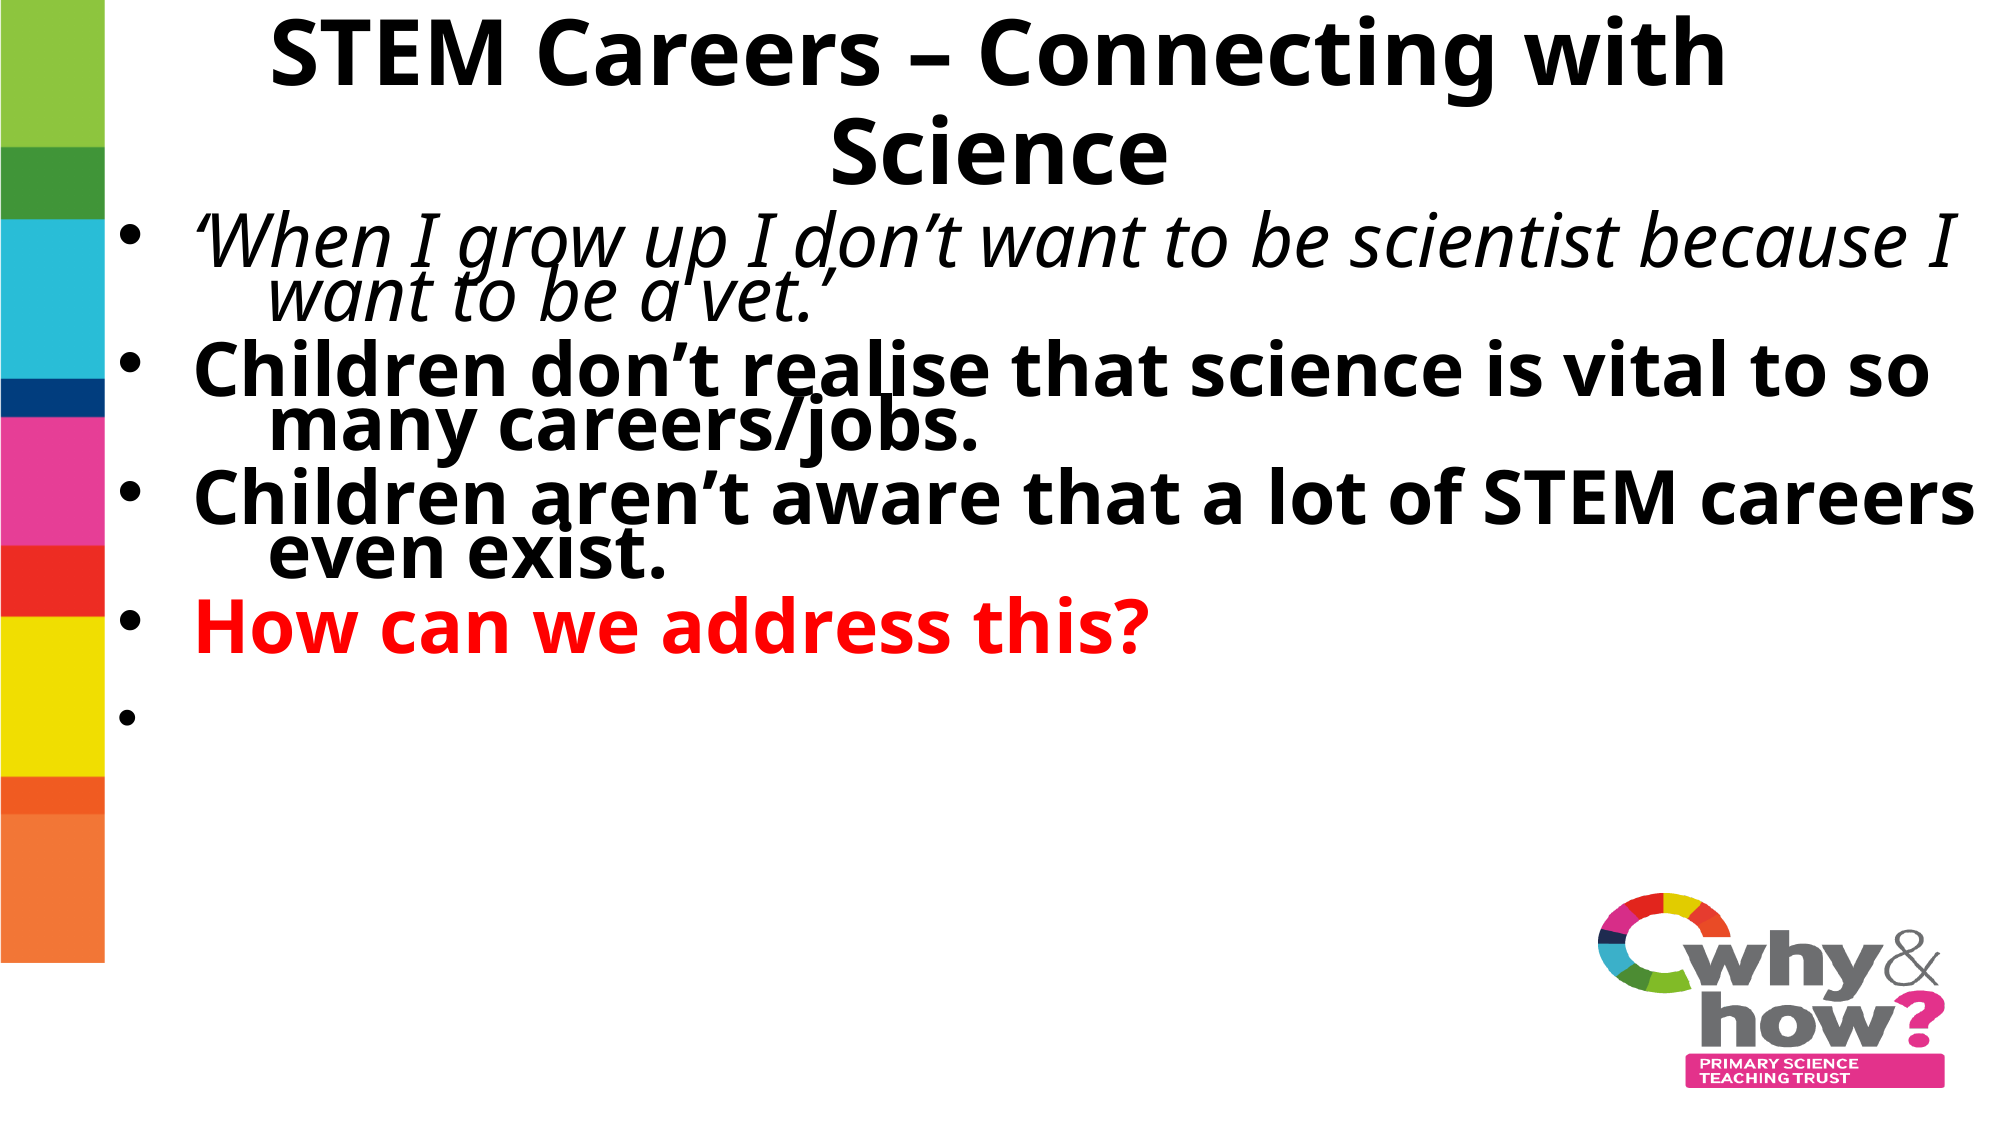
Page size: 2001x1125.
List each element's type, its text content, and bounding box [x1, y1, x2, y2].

text_box ‘When I grow up I don’t want to be scientist because I want to be a vet.’ Children don’t realise that science is vital to so many careers/jobs. Children aren’t aware that a lot of STEM careers even exist. How can we address this? [102, 216, 2000, 988]
text_box STEM Careers – Connecting with Science [137, 0, 1863, 216]
